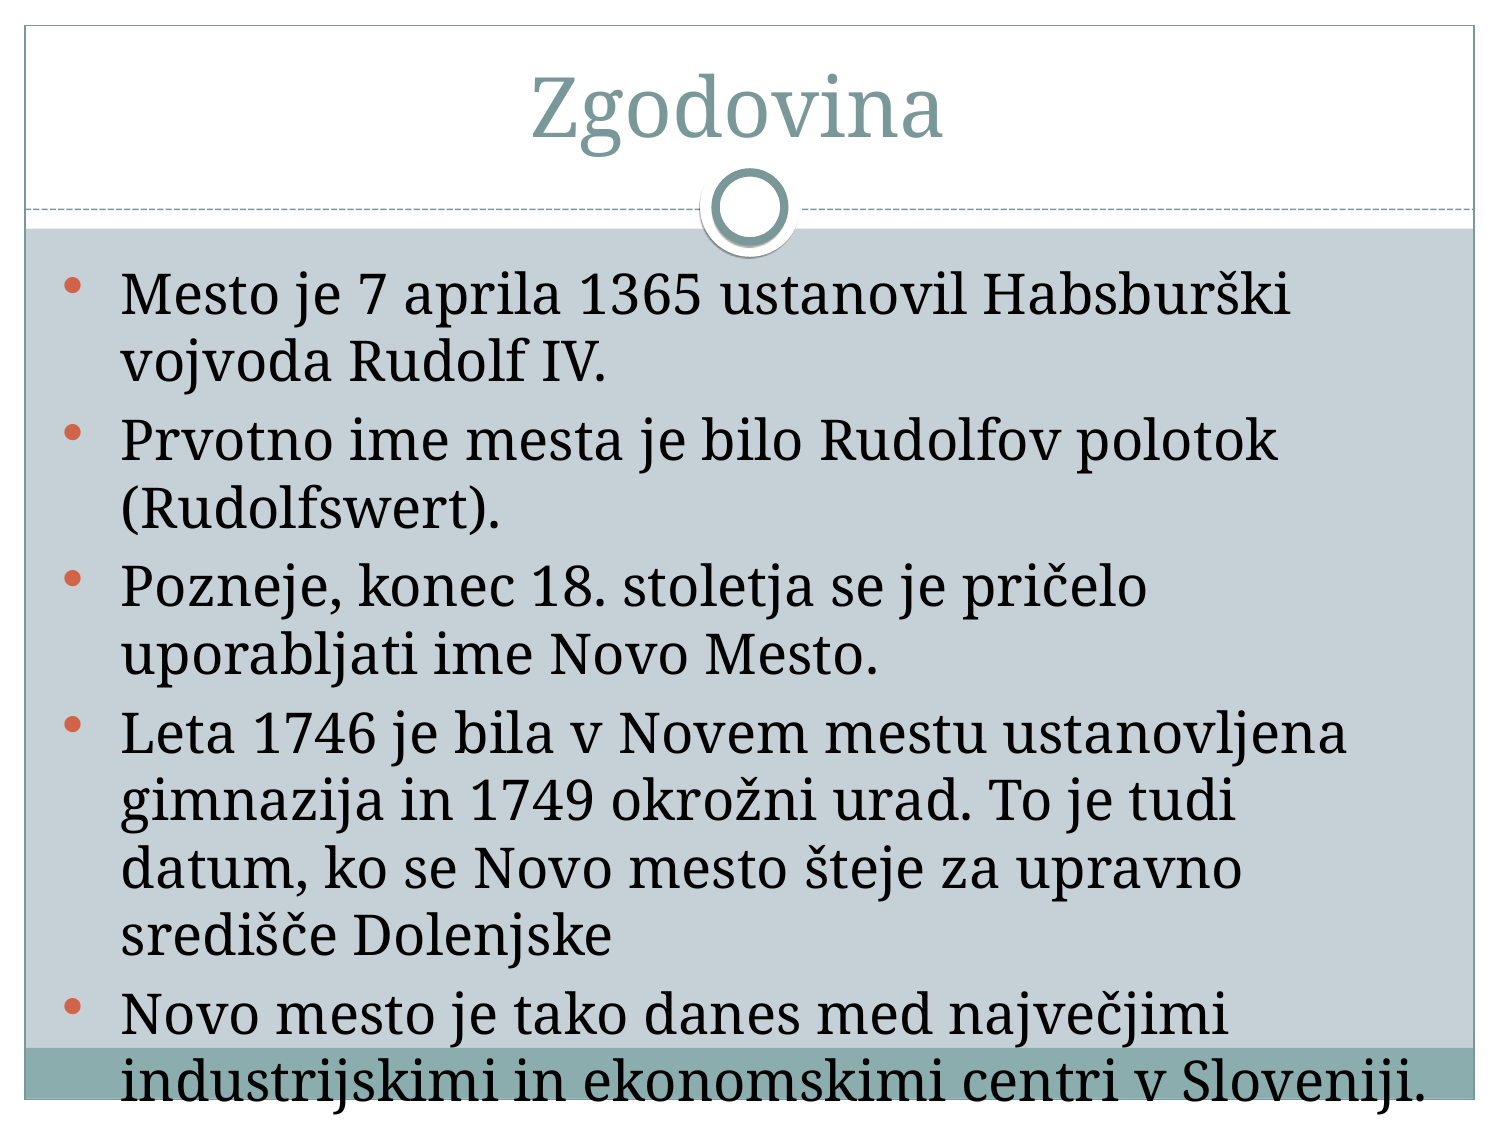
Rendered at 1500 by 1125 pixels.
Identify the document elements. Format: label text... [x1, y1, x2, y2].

list Mesto je 7 aprila 1365 ustanovil Habsburški vojvoda Rudolf IV. Prvotno ime mesta je bilo Rudolfov polotok (Rudolfswert). Pozneje, konec 18. stoletja se je pričelo uporabljati ime Novo Mesto. Leta 1746 je bila v Novem mestu ustanovljena gimnazija in 1749 okrožni urad. To je tudi datum, ko se Novo mesto šteje za upravno središče Dolenjske Novo mesto je tako danes med največjimi industrijskimi in ekonomskimi centri v Sloveniji. [49, 250, 1445, 1047]
title Zgodovina [49, 37, 1450, 162]
